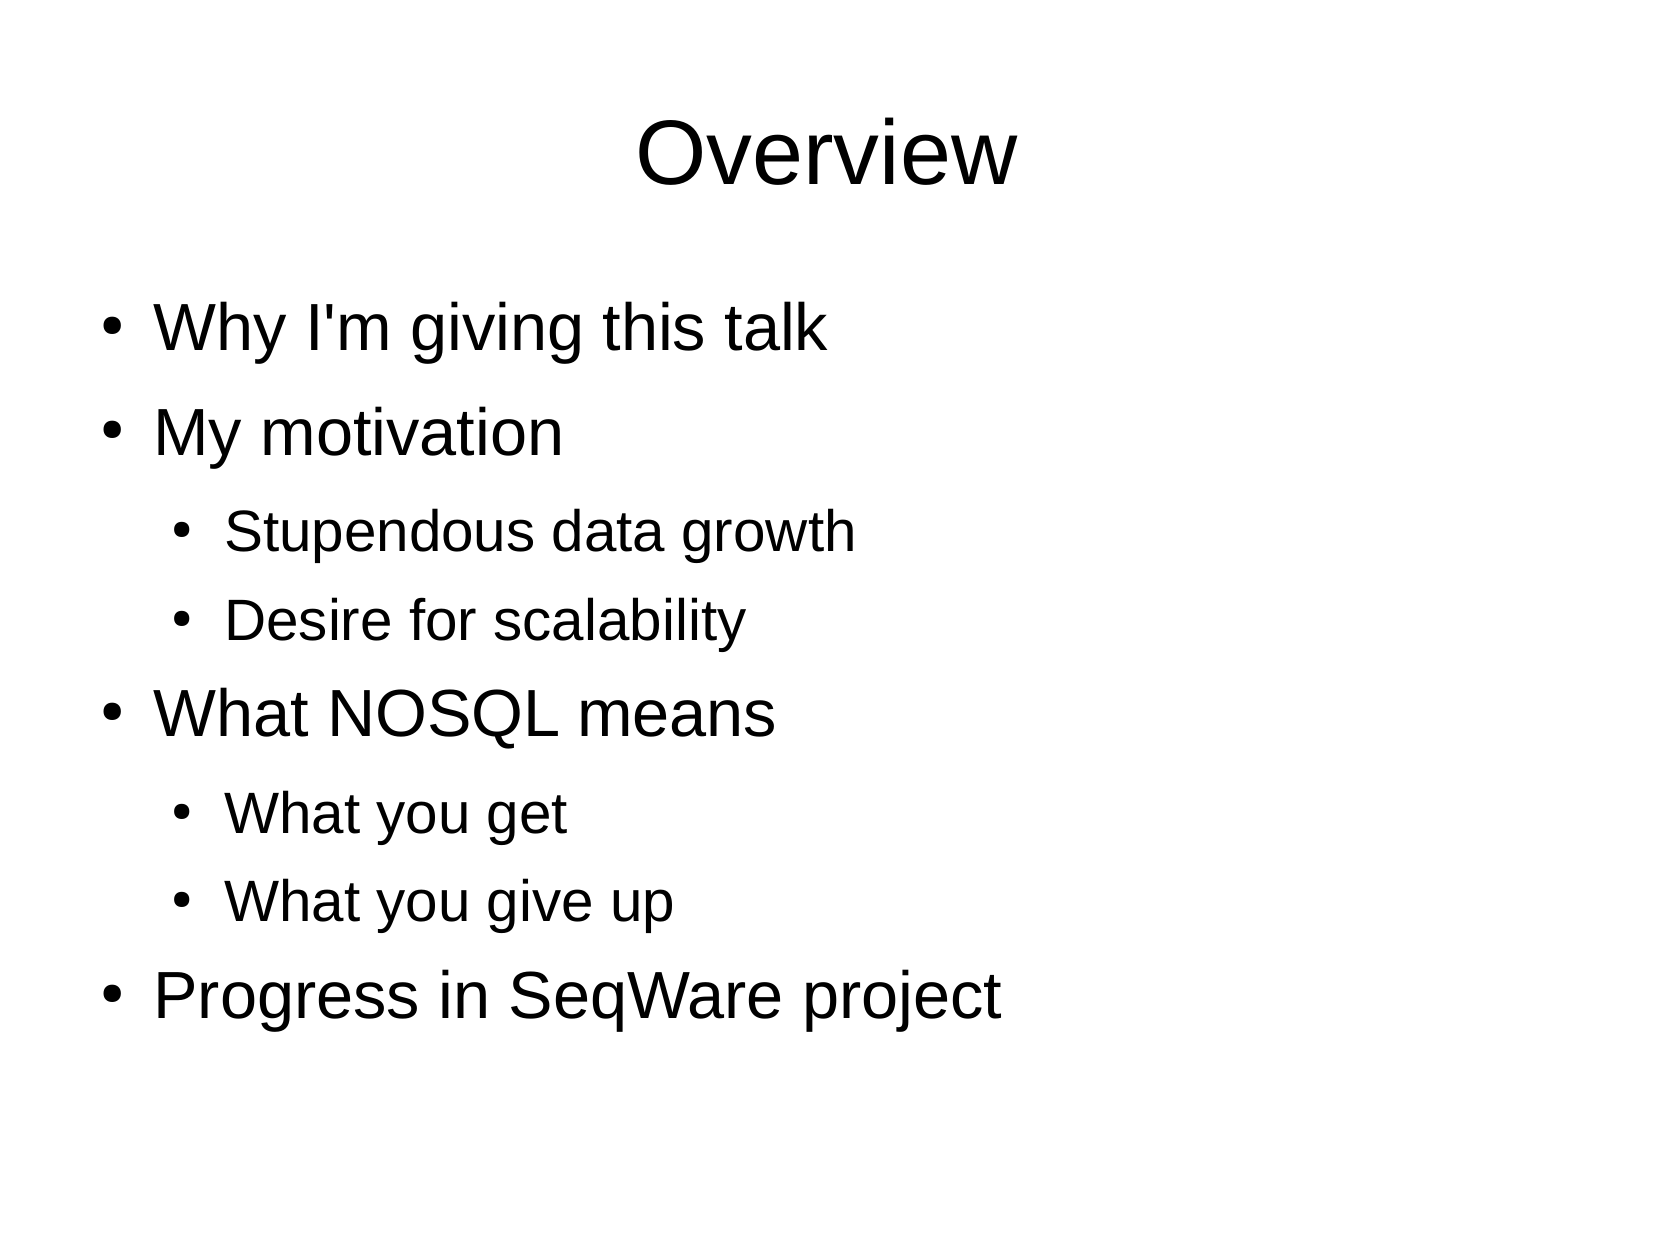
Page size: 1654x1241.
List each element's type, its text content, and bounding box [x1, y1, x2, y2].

title Overview [82, 49, 1571, 257]
list Why I'm giving this talk My motivation Stupendous data growth Desire for scalability What NOSQL means What you get What you give up Progress in SeqWare project [82, 290, 1571, 1109]
